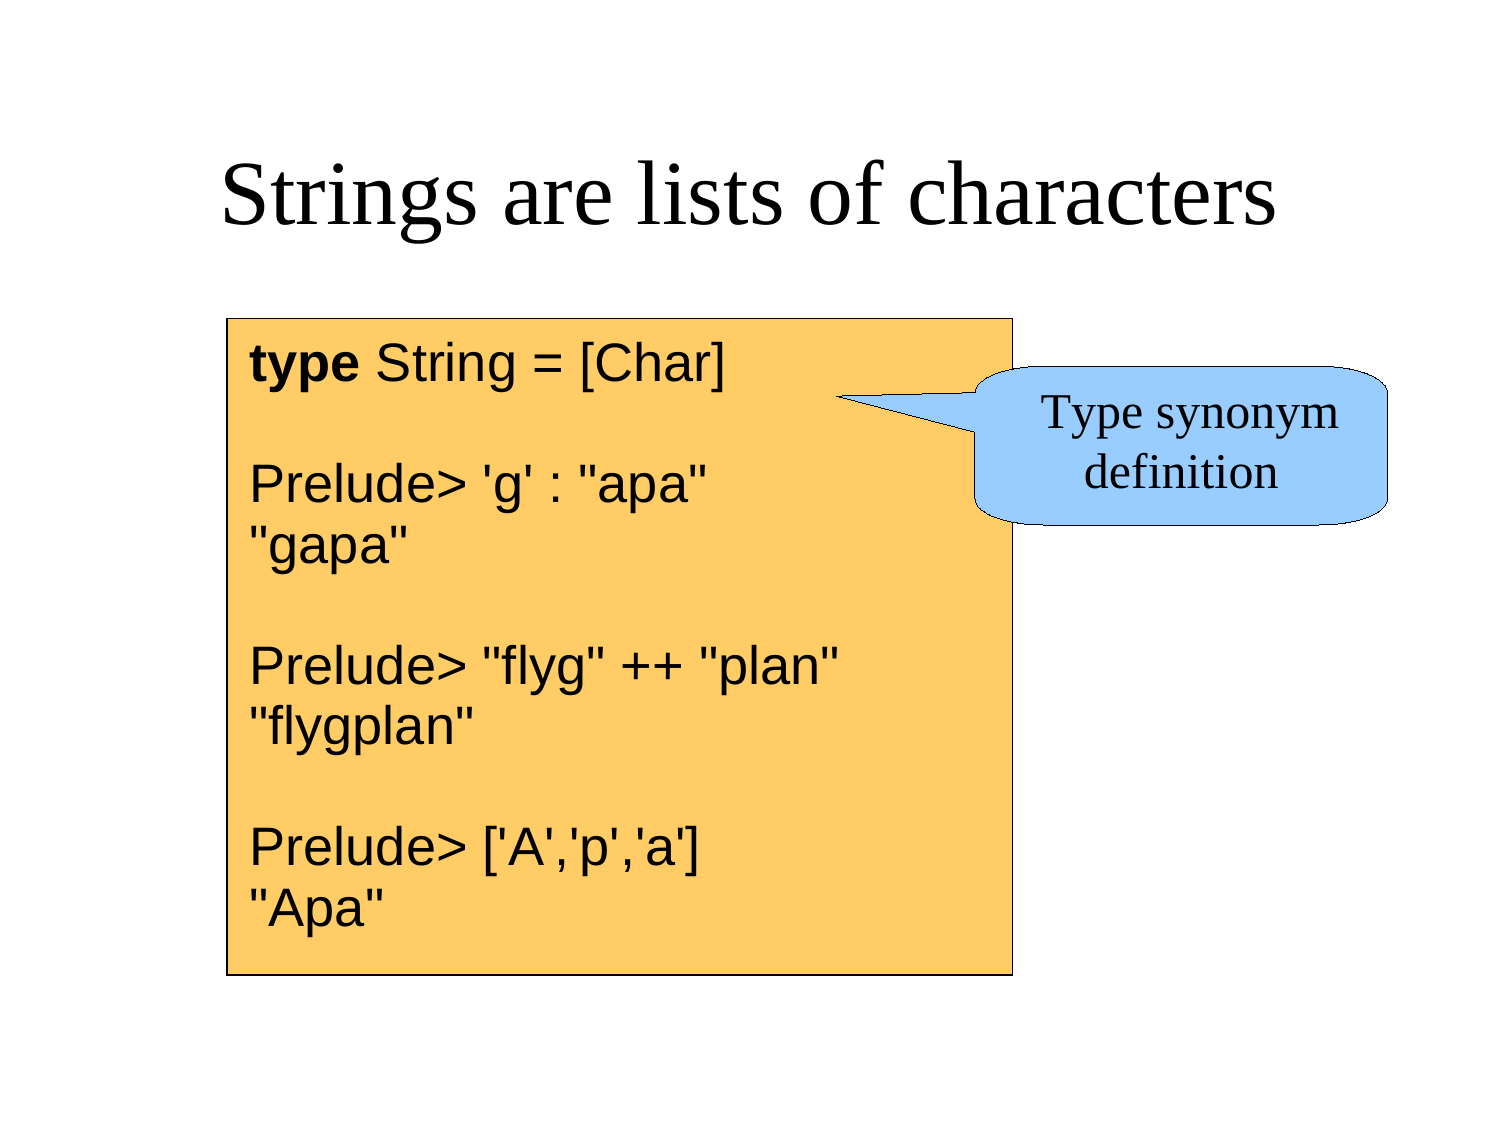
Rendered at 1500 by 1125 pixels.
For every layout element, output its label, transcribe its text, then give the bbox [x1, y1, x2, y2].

text_box Type synonym definition [836, 366, 1388, 526]
title Strings are lists of characters [112, 99, 1388, 288]
text_box [227, 318, 1013, 324]
list type String = [Char] Prelude> 'g' : "apa" "gapa" Prelude> "flyg" ++ "plan" "flygplan" Prelude> ['A','p','a'] "Apa" [112, 324, 1388, 978]
